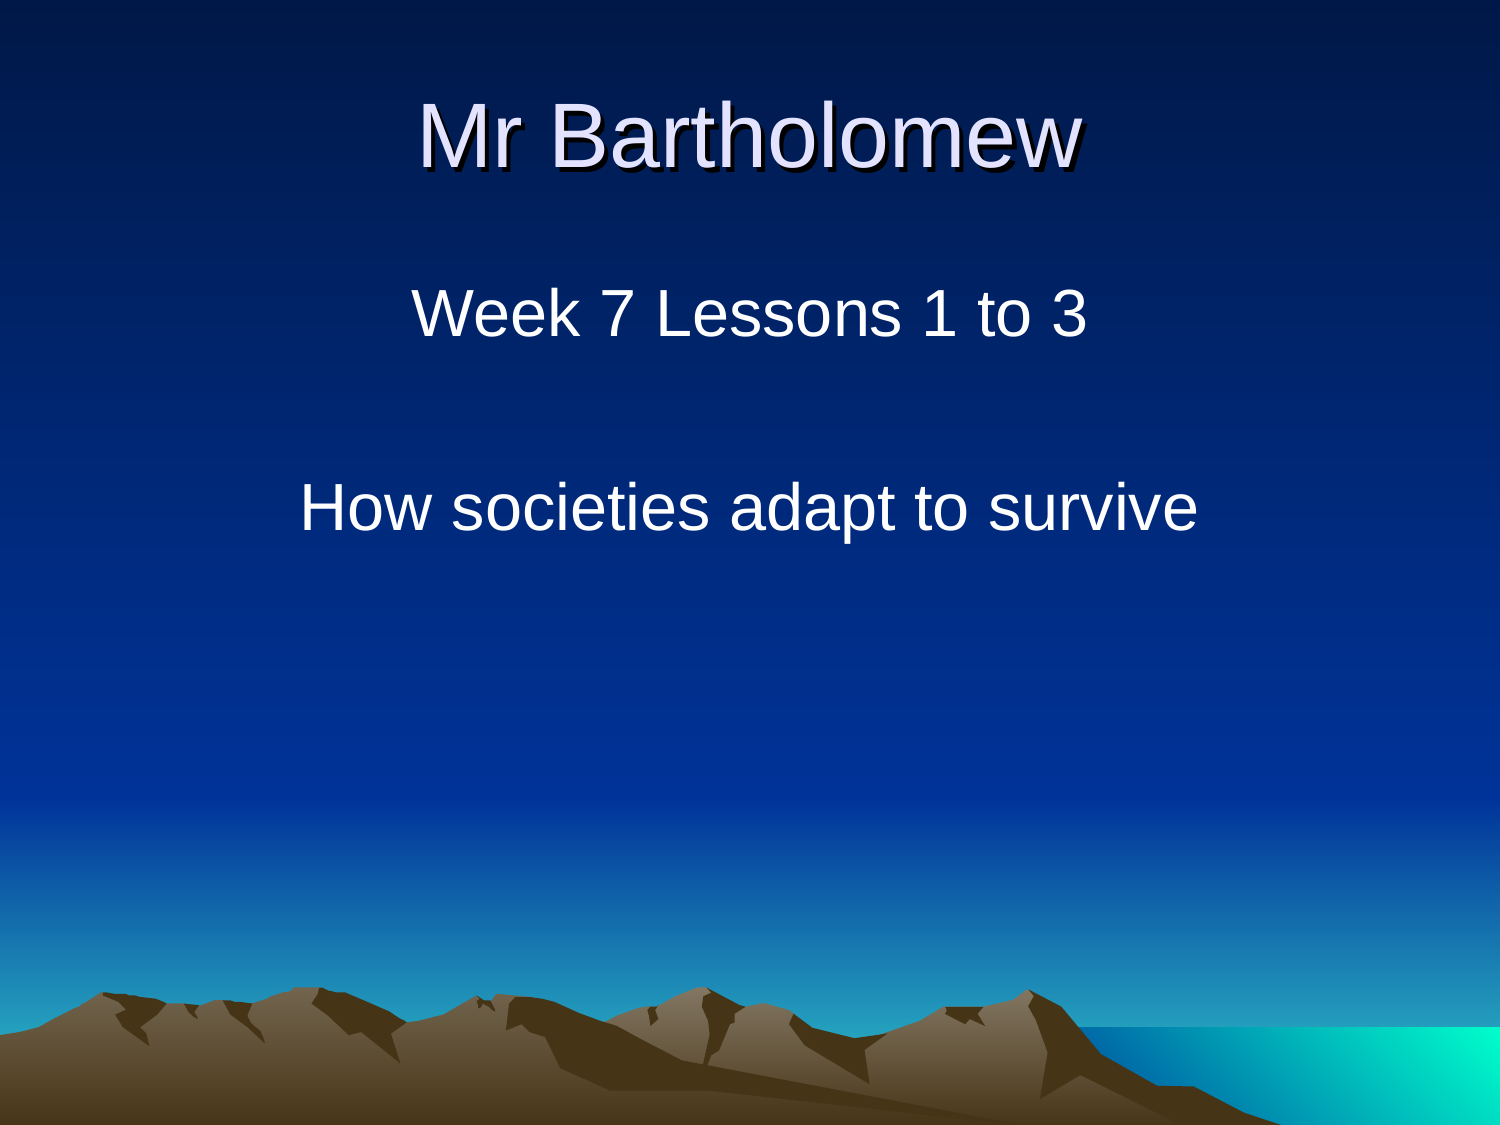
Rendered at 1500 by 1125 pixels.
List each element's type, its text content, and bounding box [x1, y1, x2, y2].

list Week 7 Lessons 1 to 3 How societies adapt to survive [75, 262, 1426, 1000]
title Mr Bartholomew [75, 37, 1426, 225]
